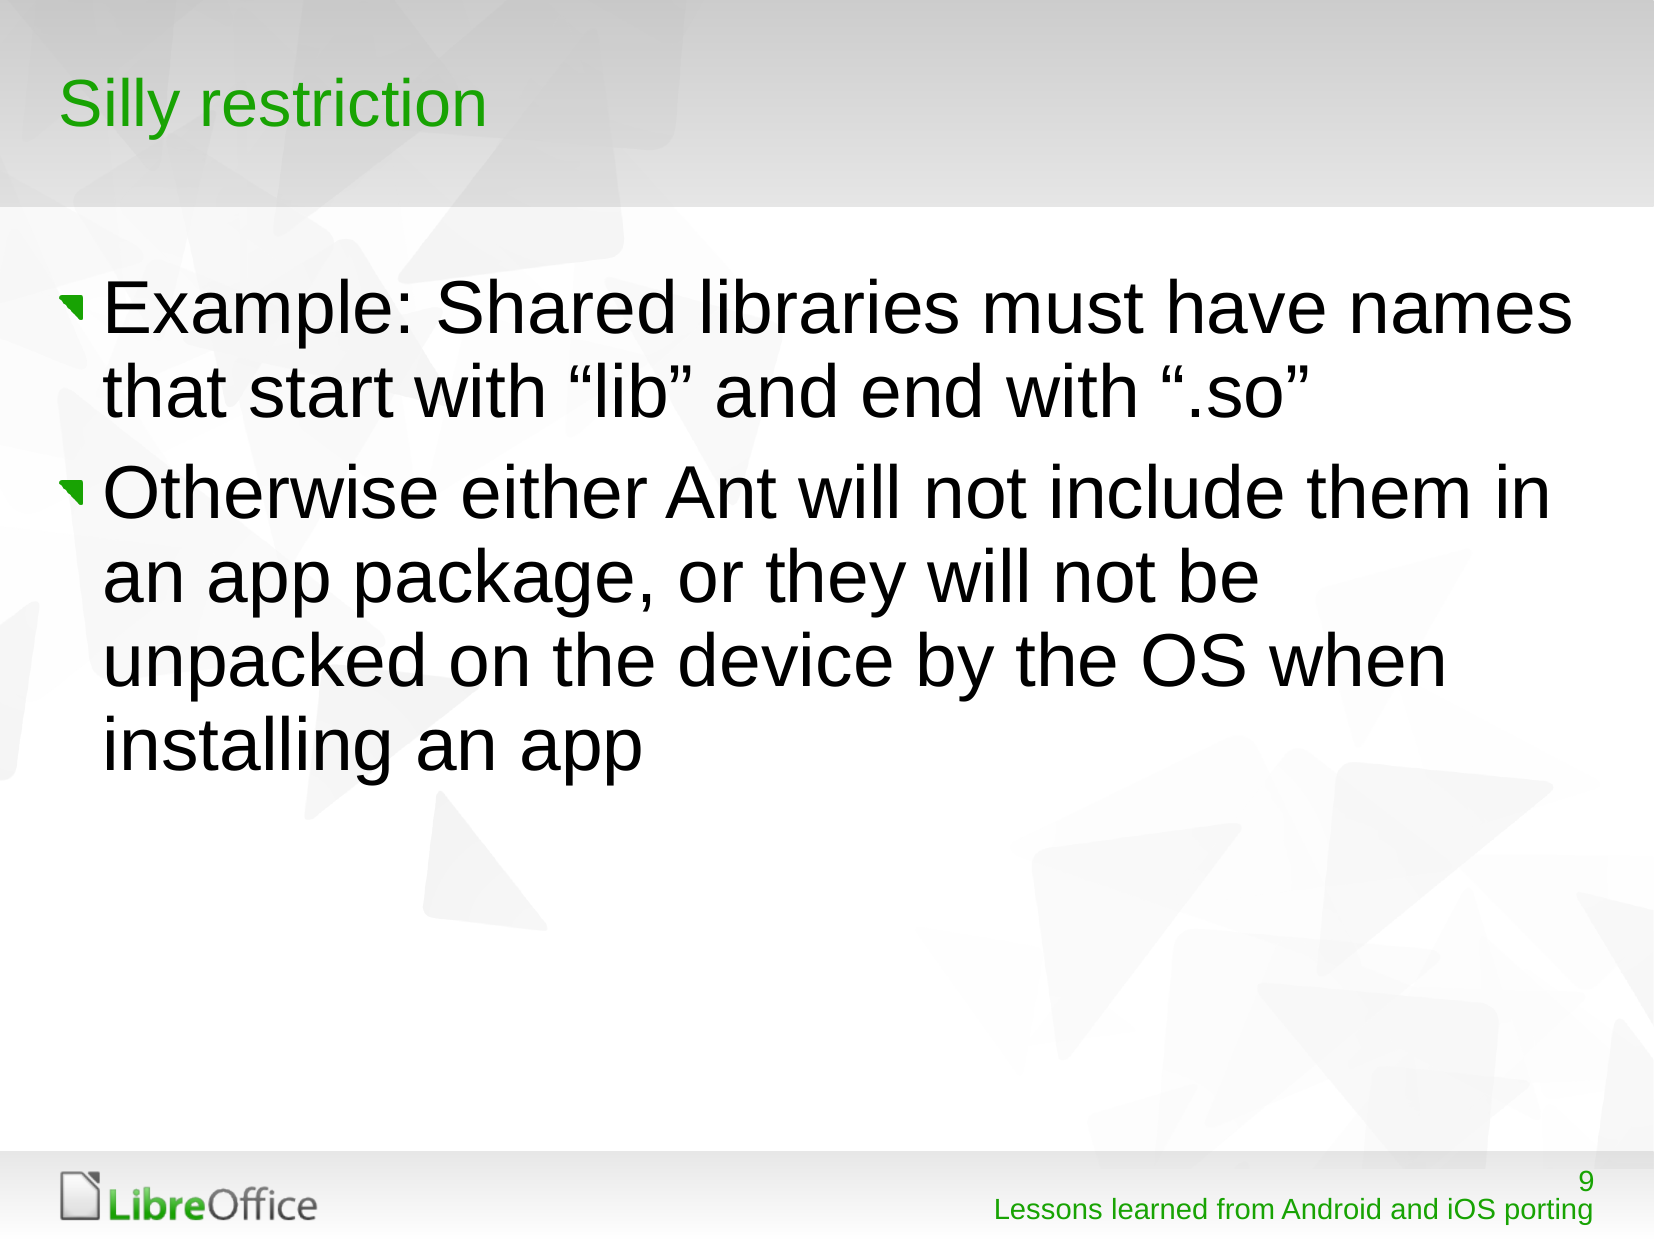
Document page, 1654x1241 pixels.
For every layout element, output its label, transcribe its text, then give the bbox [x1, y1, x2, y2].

picture [915, 548, 1654, 1169]
list Example: Shared libraries must have names that start with “lib” and end with “.so” Otherwise either Ant will not include them in an app package, or they will not be unpacked on the device by the OS when installing an app [59, 265, 1595, 1114]
picture [0, 0, 783, 931]
title Silly restriction [59, 29, 1595, 178]
picture [41, 1152, 337, 1240]
